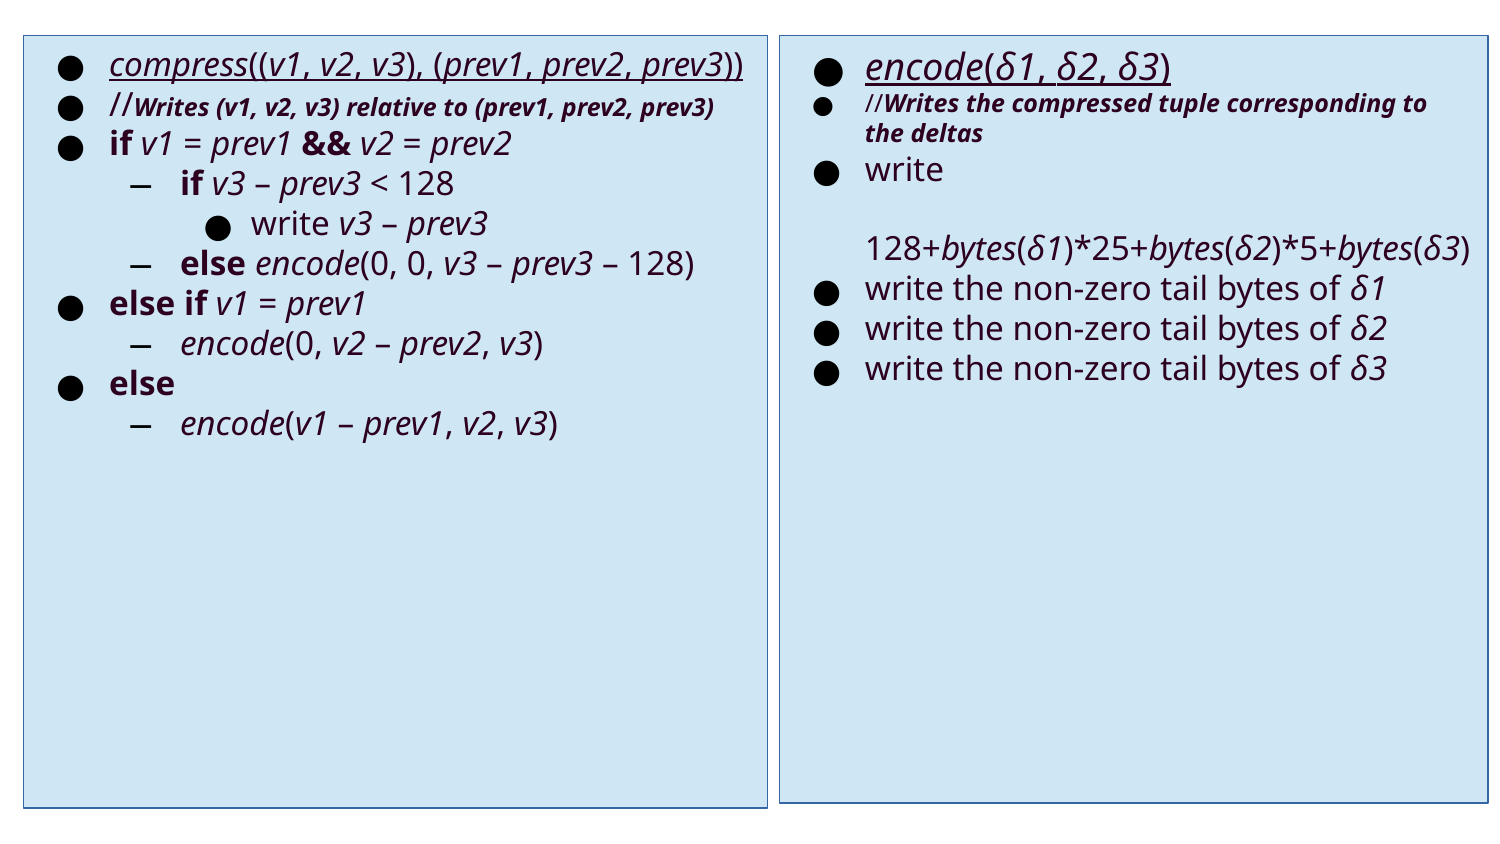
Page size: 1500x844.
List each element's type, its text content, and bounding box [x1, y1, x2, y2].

text_box encode(δ1, δ2, δ3) //Writes the compressed tuple corresponding to the deltas write 128+bytes(δ1)*25+bytes(δ2)*5+bytes(δ3) write the non-zero tail bytes of δ1 write the non-zero tail bytes of δ2 write the non-zero tail bytes of δ3 [779, 35, 1489, 804]
text_box compress((v1, v2, v3), (prev1, prev2, prev3)) //Writes (v1, v2, v3) relative to (prev1, prev2, prev3) if v1 = prev1 && v2 = prev2 if v3 – prev3 < 128 write v3 – prev3 else encode(0, 0, v3 – prev3 – 128) else if v1 = prev1 encode(0, v2 – prev2, v3) else encode(v1 – prev1, v2, v3) [23, 35, 768, 809]
